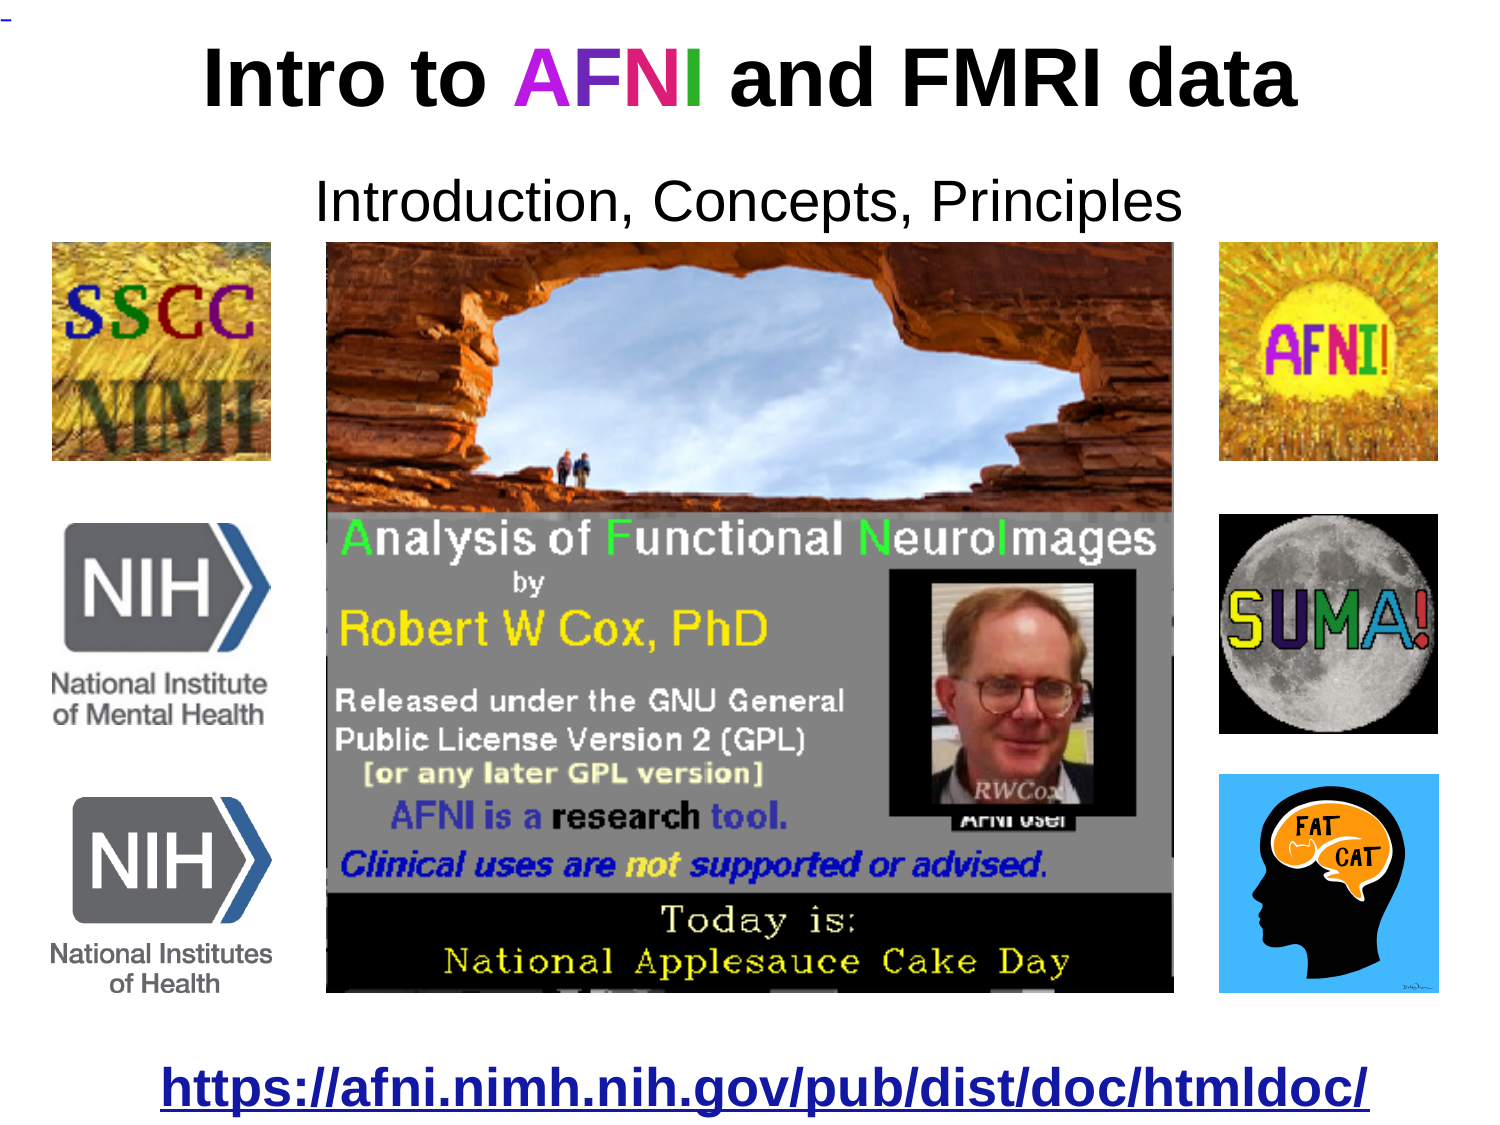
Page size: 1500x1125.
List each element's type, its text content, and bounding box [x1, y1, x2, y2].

picture [1219, 242, 1438, 461]
picture [1219, 514, 1438, 734]
text_box https://afni.nimh.nih.gov/pub/dist/doc/htmldoc/ [57, 1044, 1473, 1125]
text_box Intro to AFNI and FMRI data [151, 23, 1350, 139]
picture [52, 242, 271, 461]
picture [52, 523, 271, 726]
picture [51, 797, 272, 993]
picture [326, 246, 1174, 993]
picture [1219, 774, 1439, 993]
text_box Introduction, Concepts, Principles [300, 161, 1201, 246]
